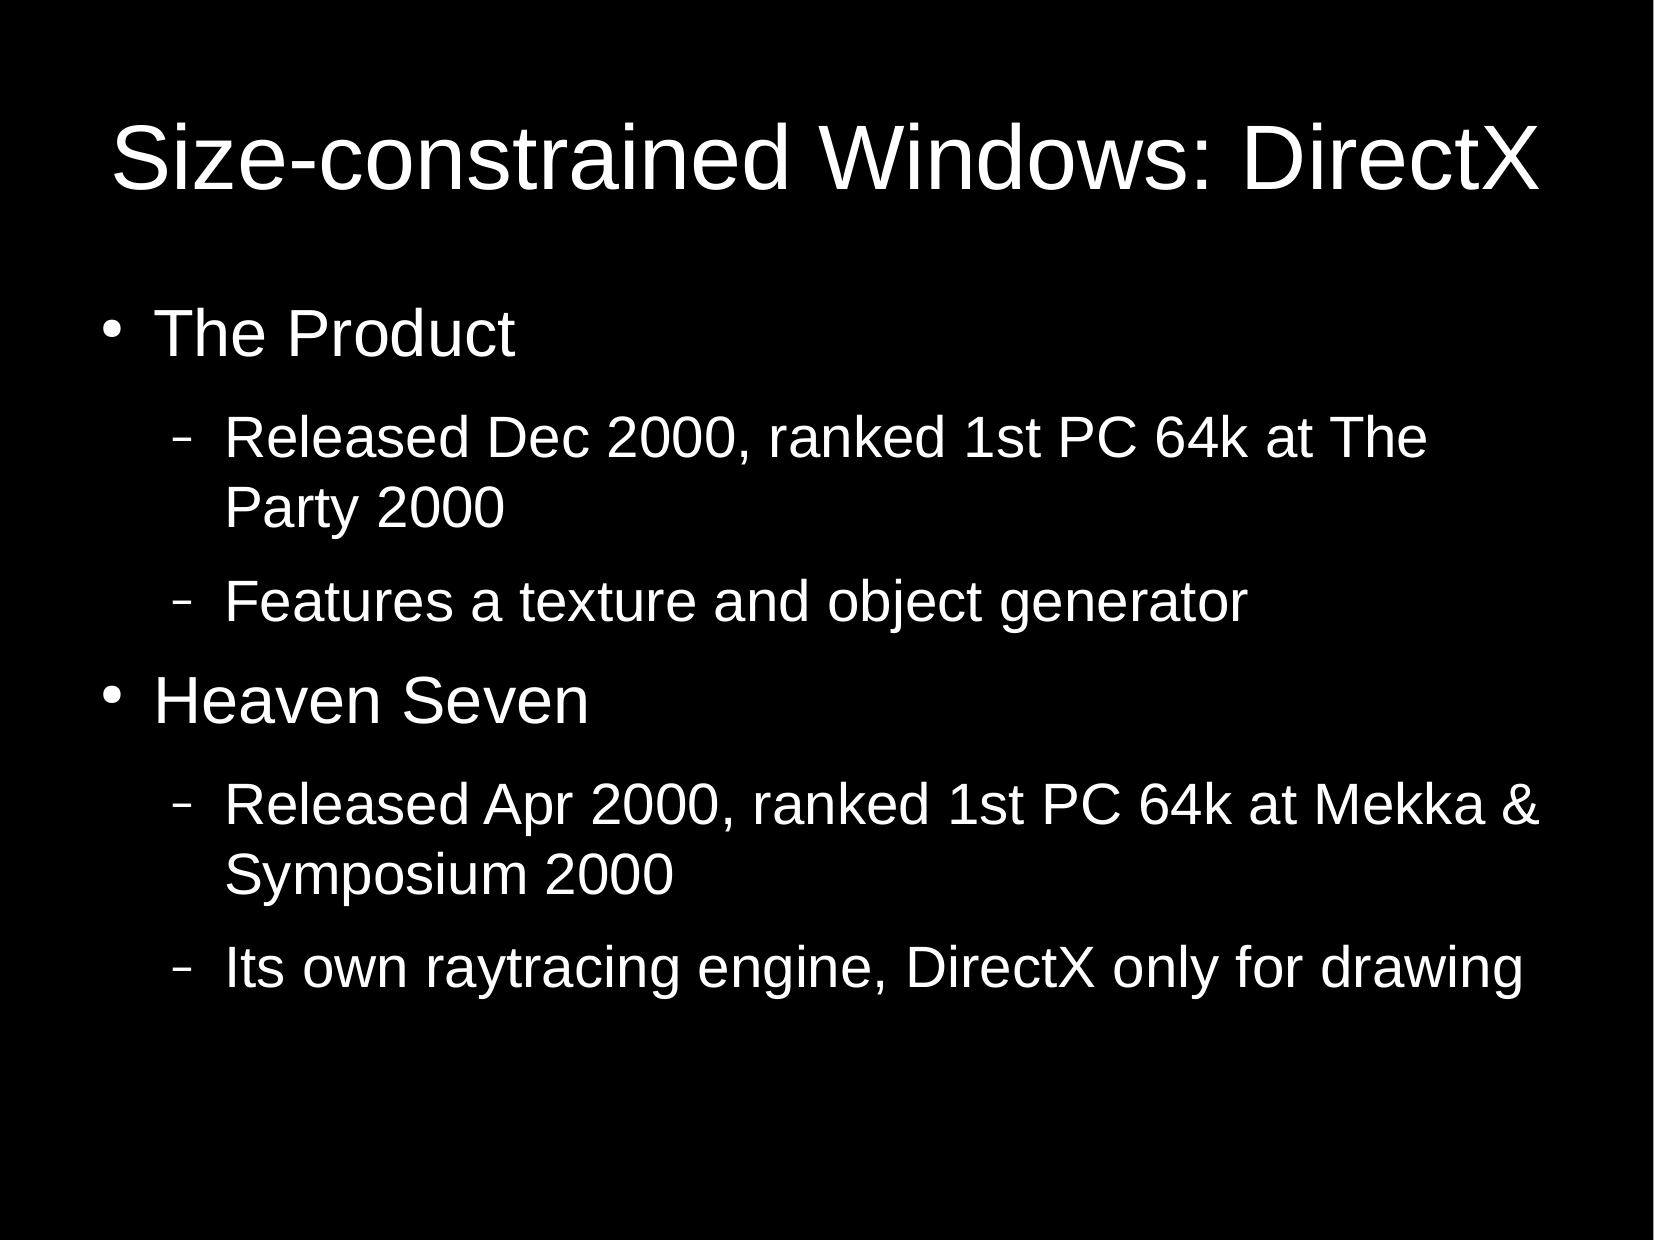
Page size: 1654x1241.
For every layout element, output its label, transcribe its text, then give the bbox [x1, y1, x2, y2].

list The Product Released Dec 2000, ranked 1st PC 64k at The Party 2000 Features a texture and object generator Heaven Seven Released Apr 2000, ranked 1st PC 64k at Mekka & Symposium 2000 Its own raytracing engine, DirectX only for drawing [82, 290, 1571, 1151]
title Size-constrained Windows: DirectX [82, 49, 1571, 257]
